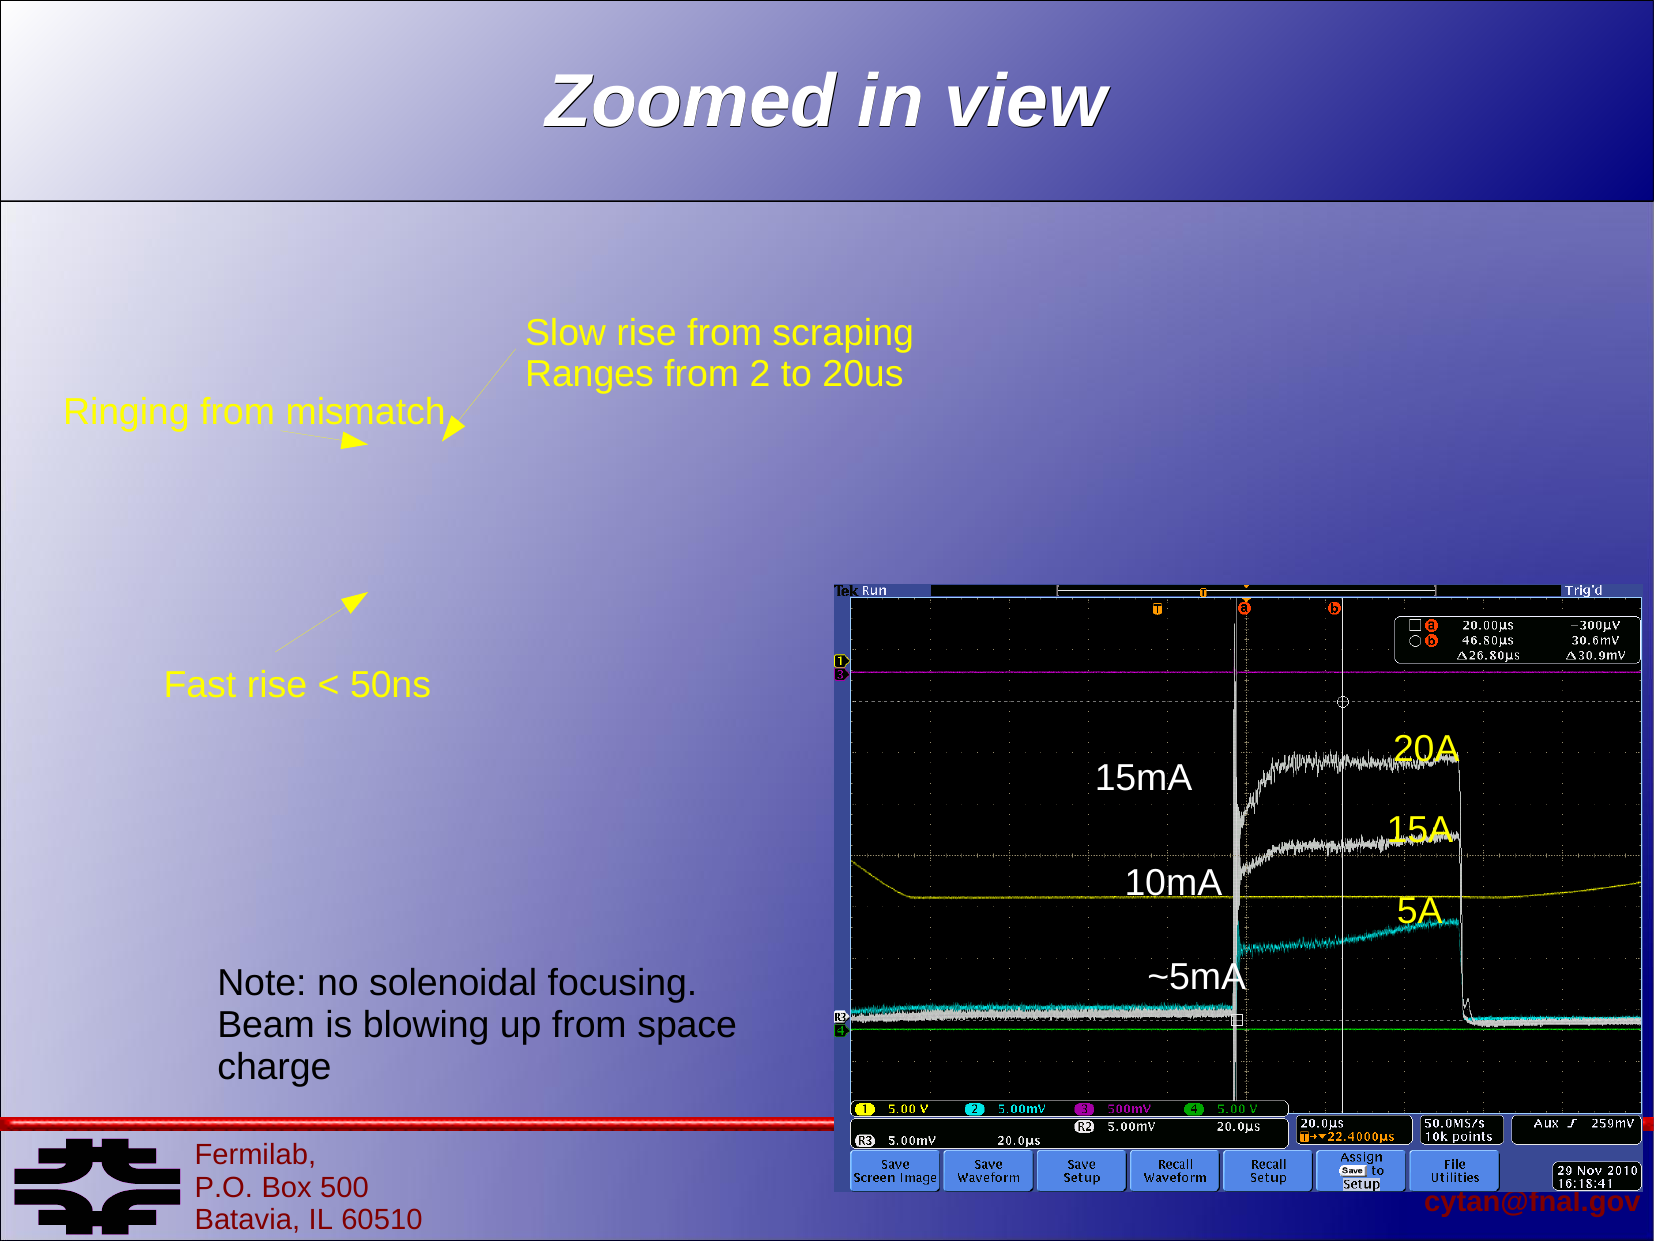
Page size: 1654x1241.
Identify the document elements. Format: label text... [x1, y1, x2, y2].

text_box Note: no solenoidal focusing. Beam is blowing up from space charge [202, 954, 766, 1096]
text_box Ringing from mismatch [48, 383, 462, 441]
text_box 5A [1382, 882, 1458, 939]
text_box 20A [1378, 720, 1475, 777]
text_box 15A [1371, 801, 1469, 859]
text_box 10mA [1109, 855, 1238, 919]
text_box ~5mA [1132, 948, 1268, 1006]
title Zoomed in view [0, 7, 1654, 197]
text_box 15mA [1080, 750, 1253, 807]
text_box Slow rise from scraping Ranges from 2 to 20us [510, 304, 940, 403]
text_box Fast rise < 50ns [148, 657, 447, 714]
picture [0, 202, 1654, 1241]
